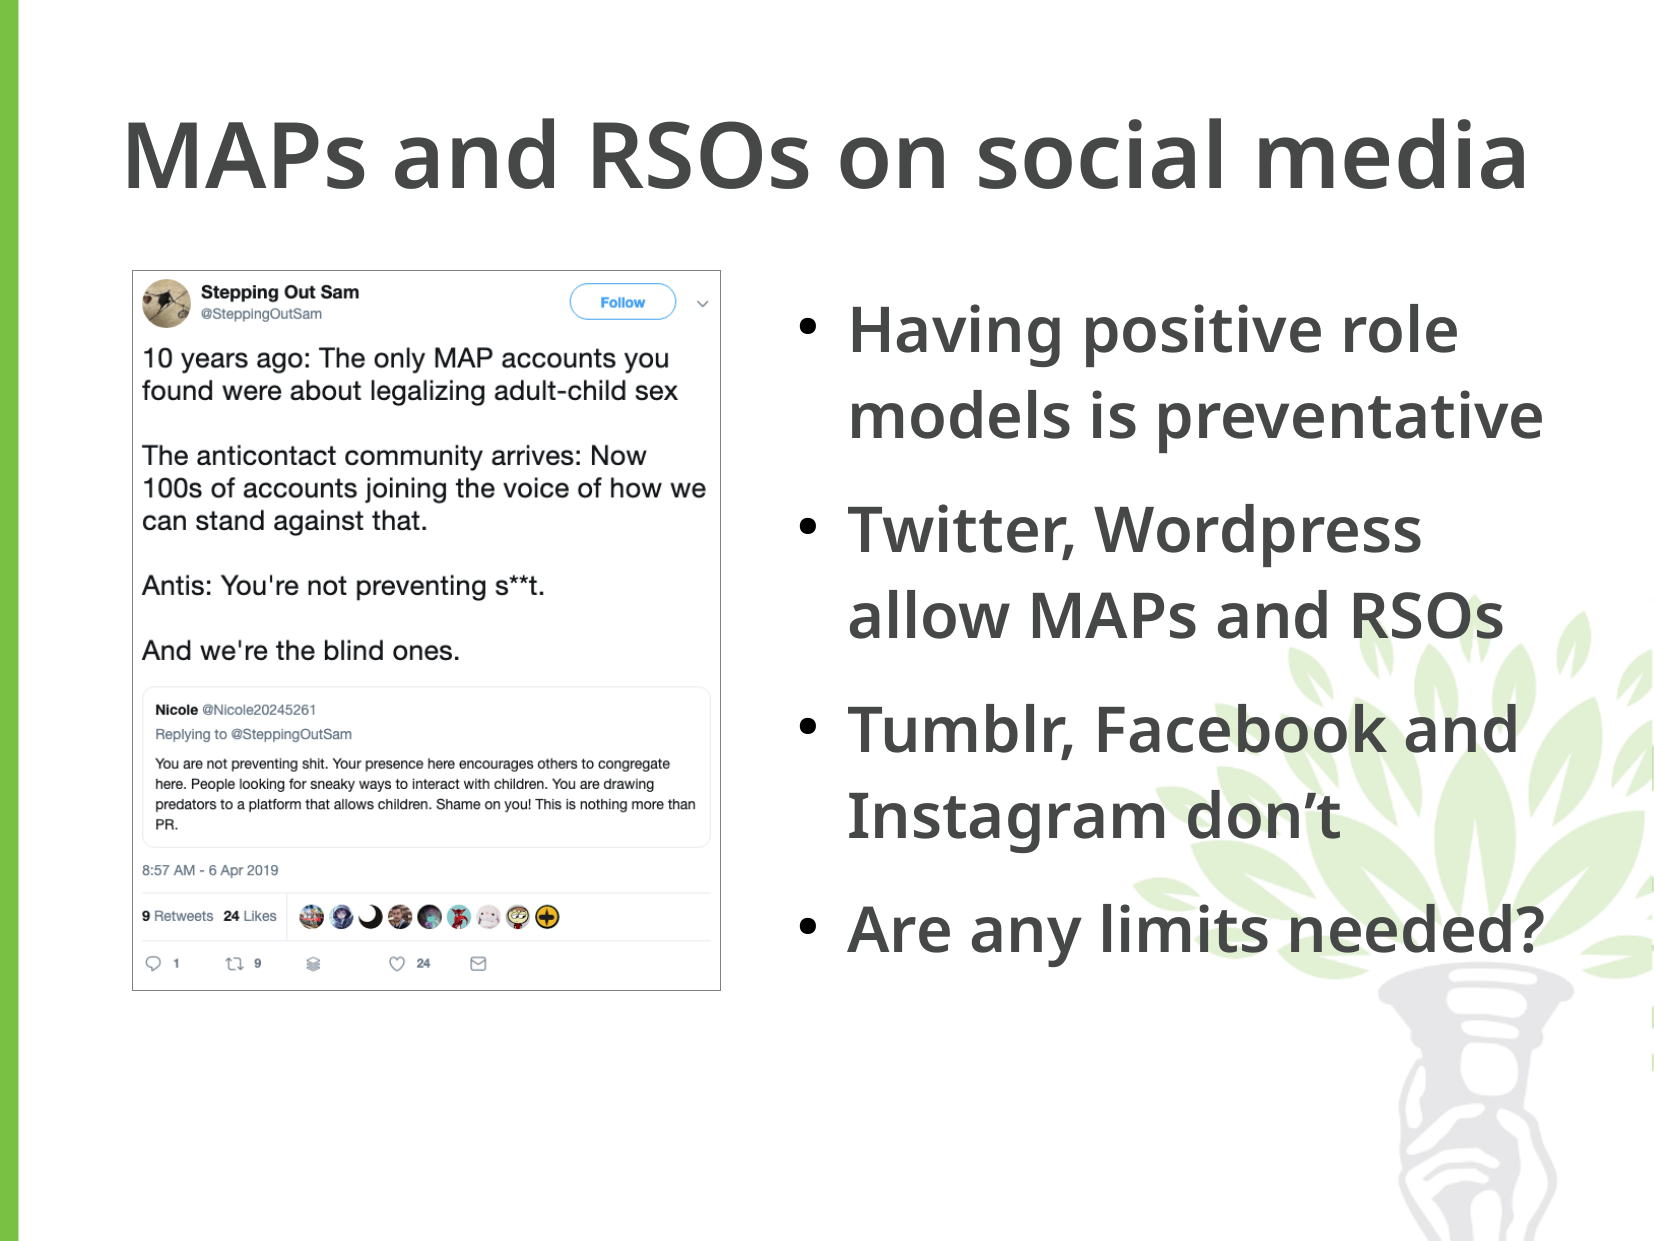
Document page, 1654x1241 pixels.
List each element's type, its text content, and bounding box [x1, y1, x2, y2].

list Having positive role models is preventative Twitter, Wordpress allow MAPs and RSOs Tumblr, Facebook and Instagram don’t Are any limits needed? [780, 285, 1583, 1111]
picture [0, 0, 1654, 1241]
title MAPs and RSOs on social media [82, 49, 1571, 257]
